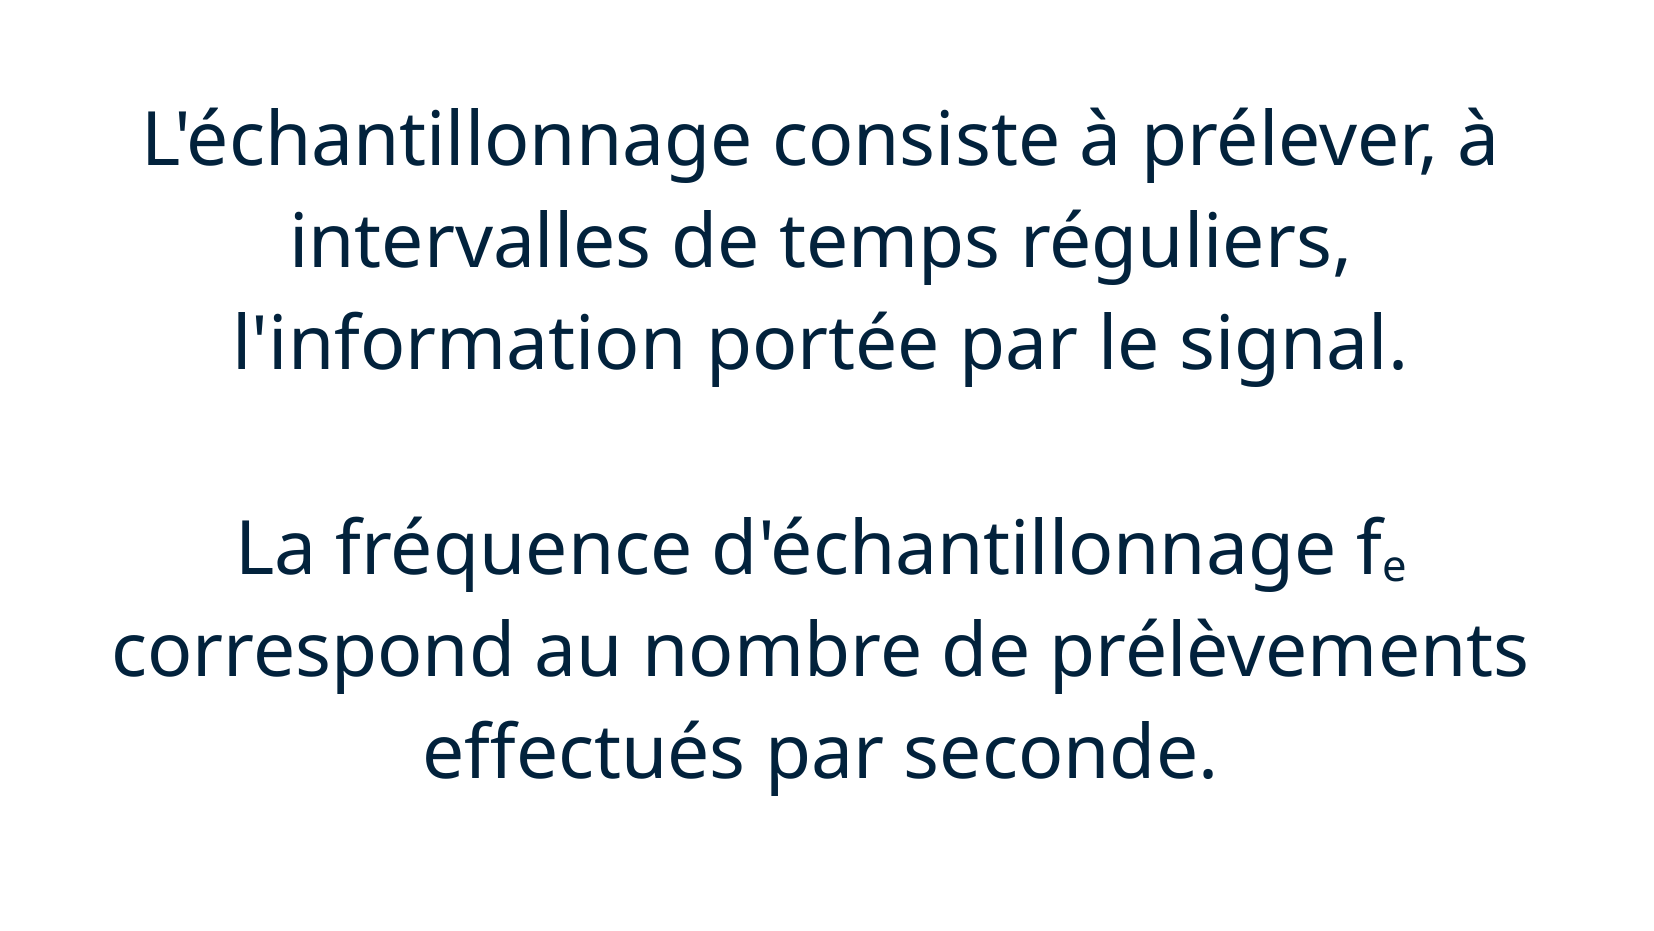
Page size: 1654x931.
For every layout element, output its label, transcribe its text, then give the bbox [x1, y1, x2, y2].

title L'échantillonnage consiste à prélever, à intervalles de temps réguliers, l'information portée par le signal. La fréquence d'échantillonnage fe correspond au nombre de prélèvements effectués par seconde. [76, 29, 1565, 857]
